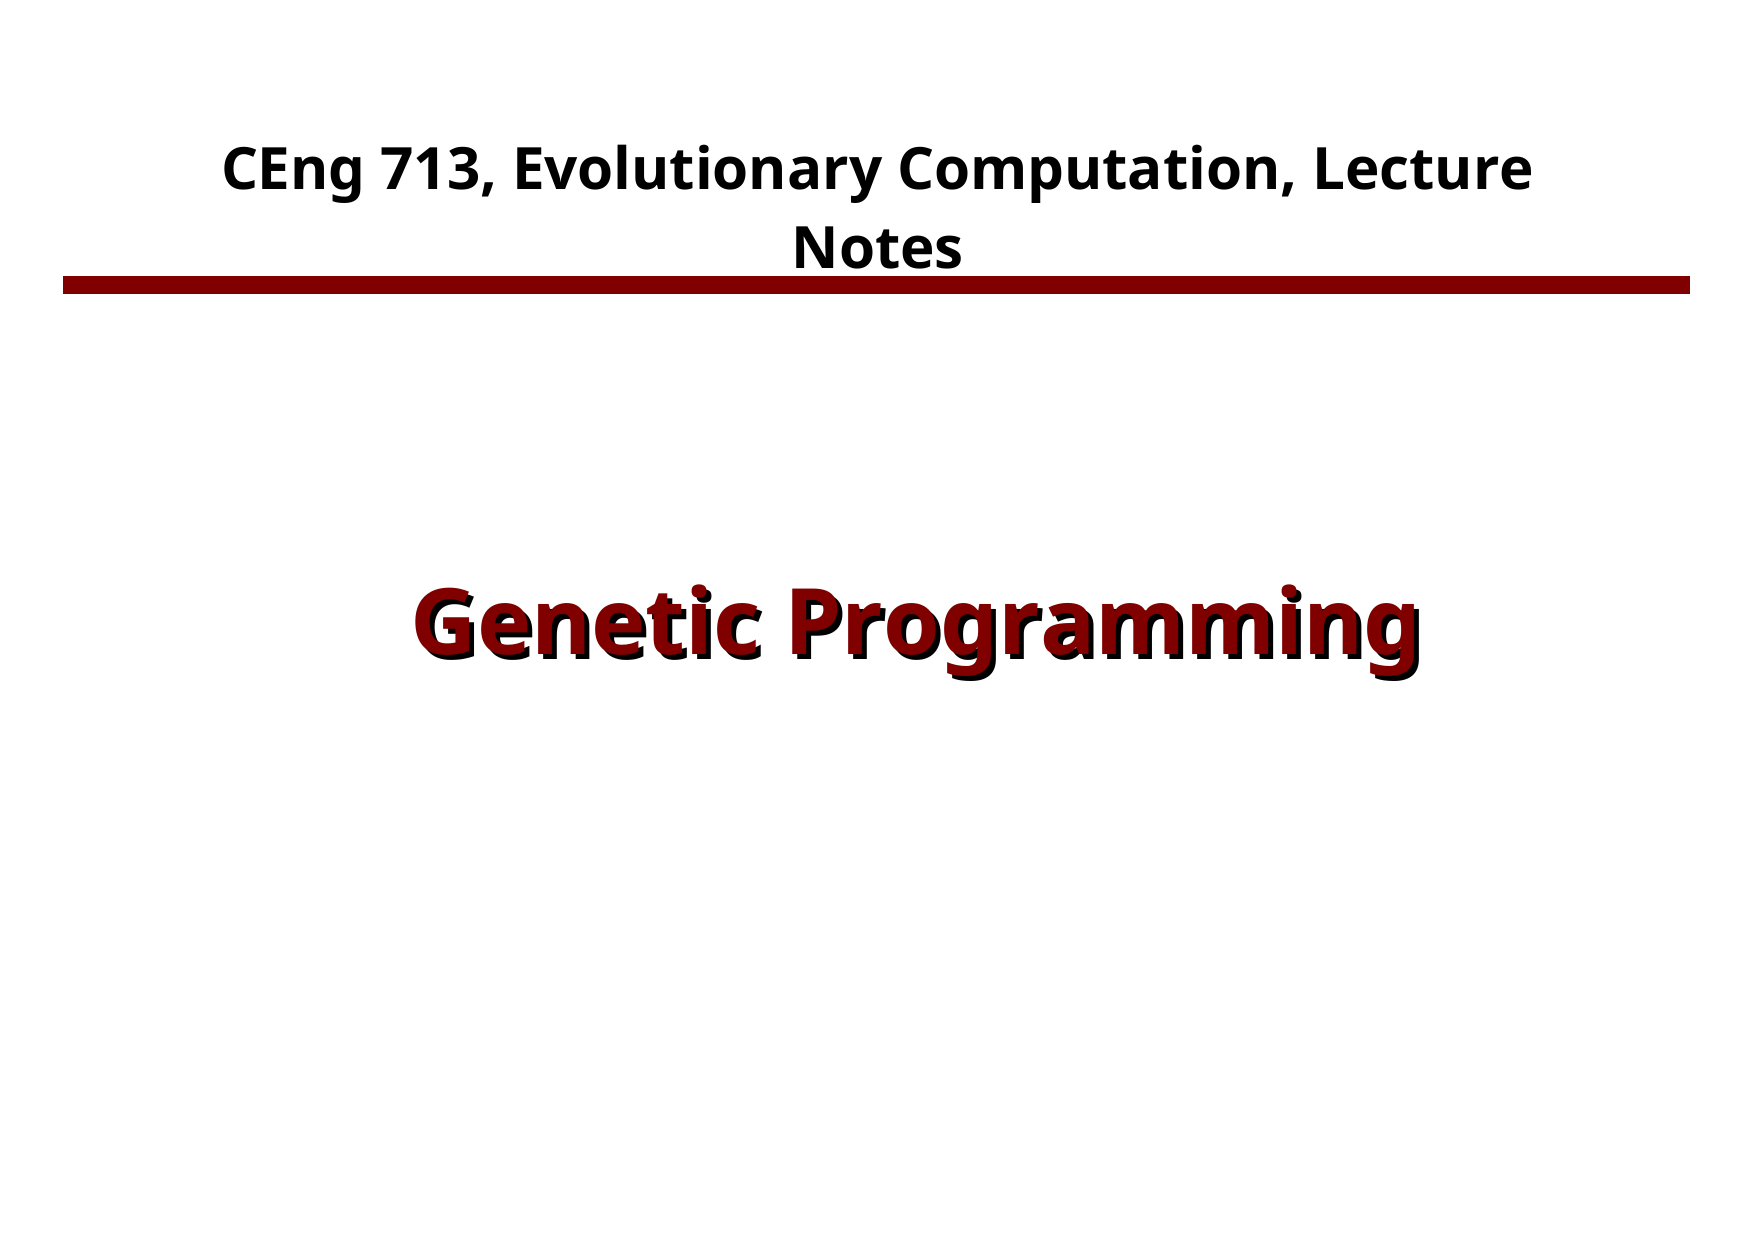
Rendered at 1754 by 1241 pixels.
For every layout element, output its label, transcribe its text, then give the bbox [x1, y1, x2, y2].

title CEng 713, Evolutionary Computation, Lecture Notes [128, 102, 1627, 311]
subtitle Genetic Programming [150, 375, 1648, 864]
